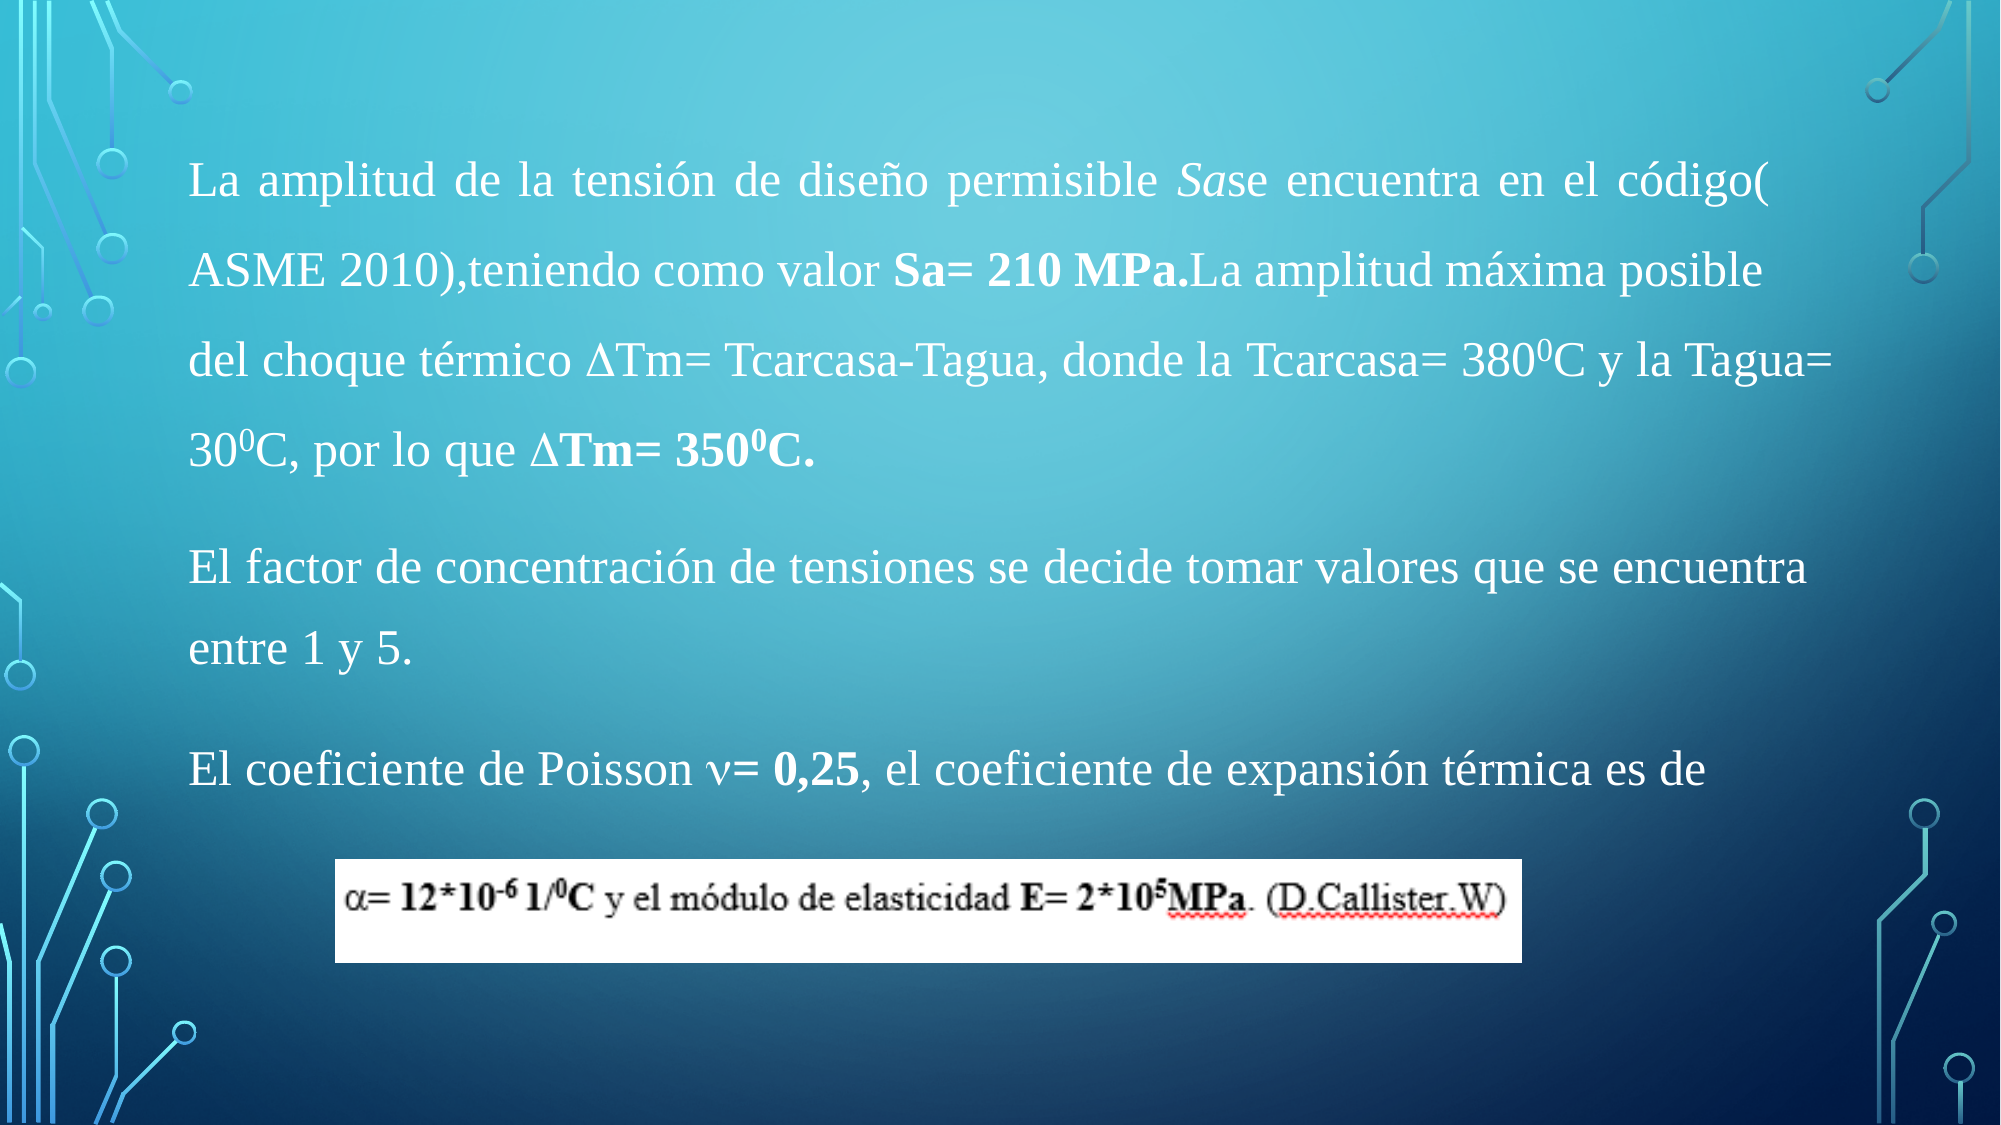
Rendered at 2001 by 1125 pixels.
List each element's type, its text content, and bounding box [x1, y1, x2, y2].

picture [335, 859, 1523, 963]
text_box La amplitud de la tensión de diseño permisible Sase encuentra en el código(ASME 2010),teniendo como valor Sa= 210 MPa.La amplitud máxima posible del choque térmico DTm= Tcarcasa-Tagua, donde la Tcarcasa= 3800C y la Tagua= 300C, por lo que DTm= 3500C. El factor de concentración de tensiones se decide tomar valores que se encuentra entre 1 y 5. El coeficiente de Poisson n= 0,25, el coeficiente de expansión térmica es de [163, 109, 1849, 983]
